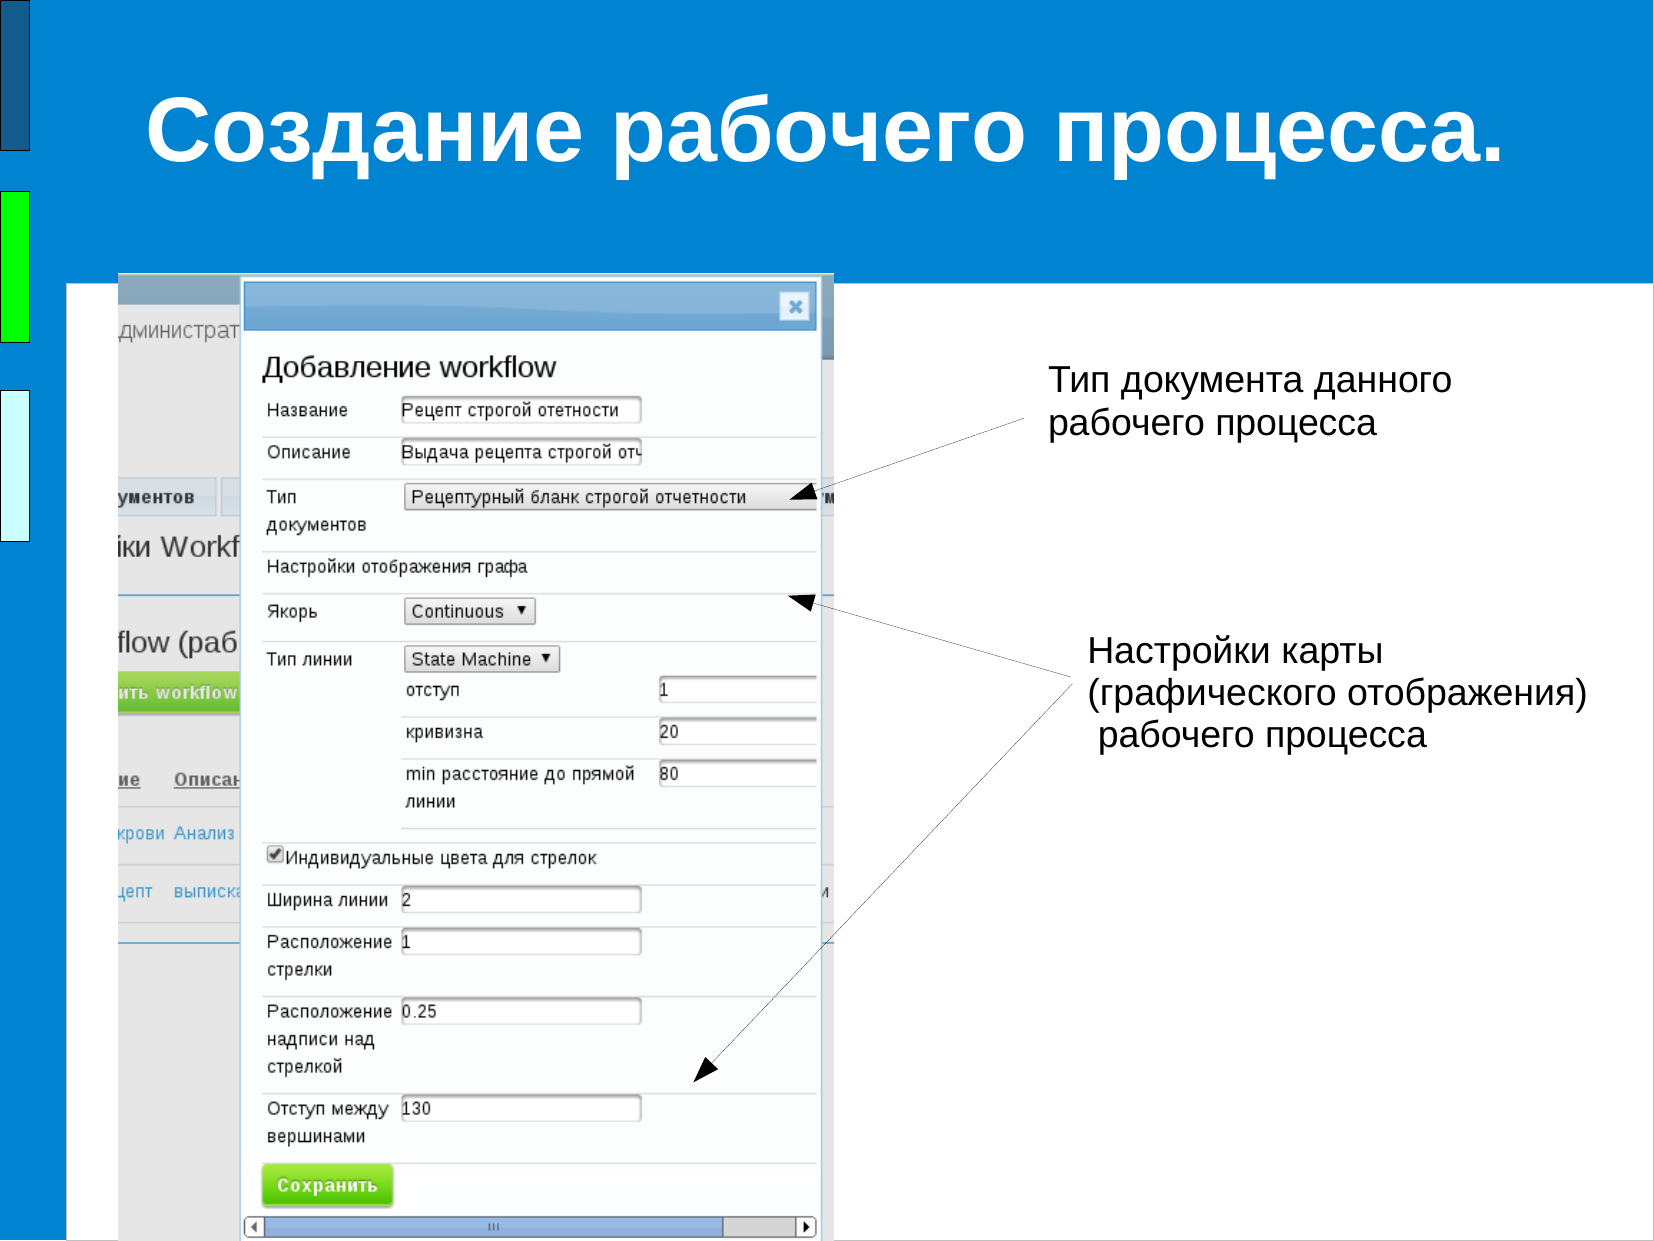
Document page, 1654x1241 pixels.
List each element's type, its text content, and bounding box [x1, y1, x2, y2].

text_box Настройки карты (графического отображения) рабочего процесса [1072, 621, 1604, 763]
picture [118, 273, 834, 1241]
text_box Тип документа данного рабочего процесса [1033, 351, 1479, 451]
title Создание рабочего процесса. [82, 25, 1571, 233]
